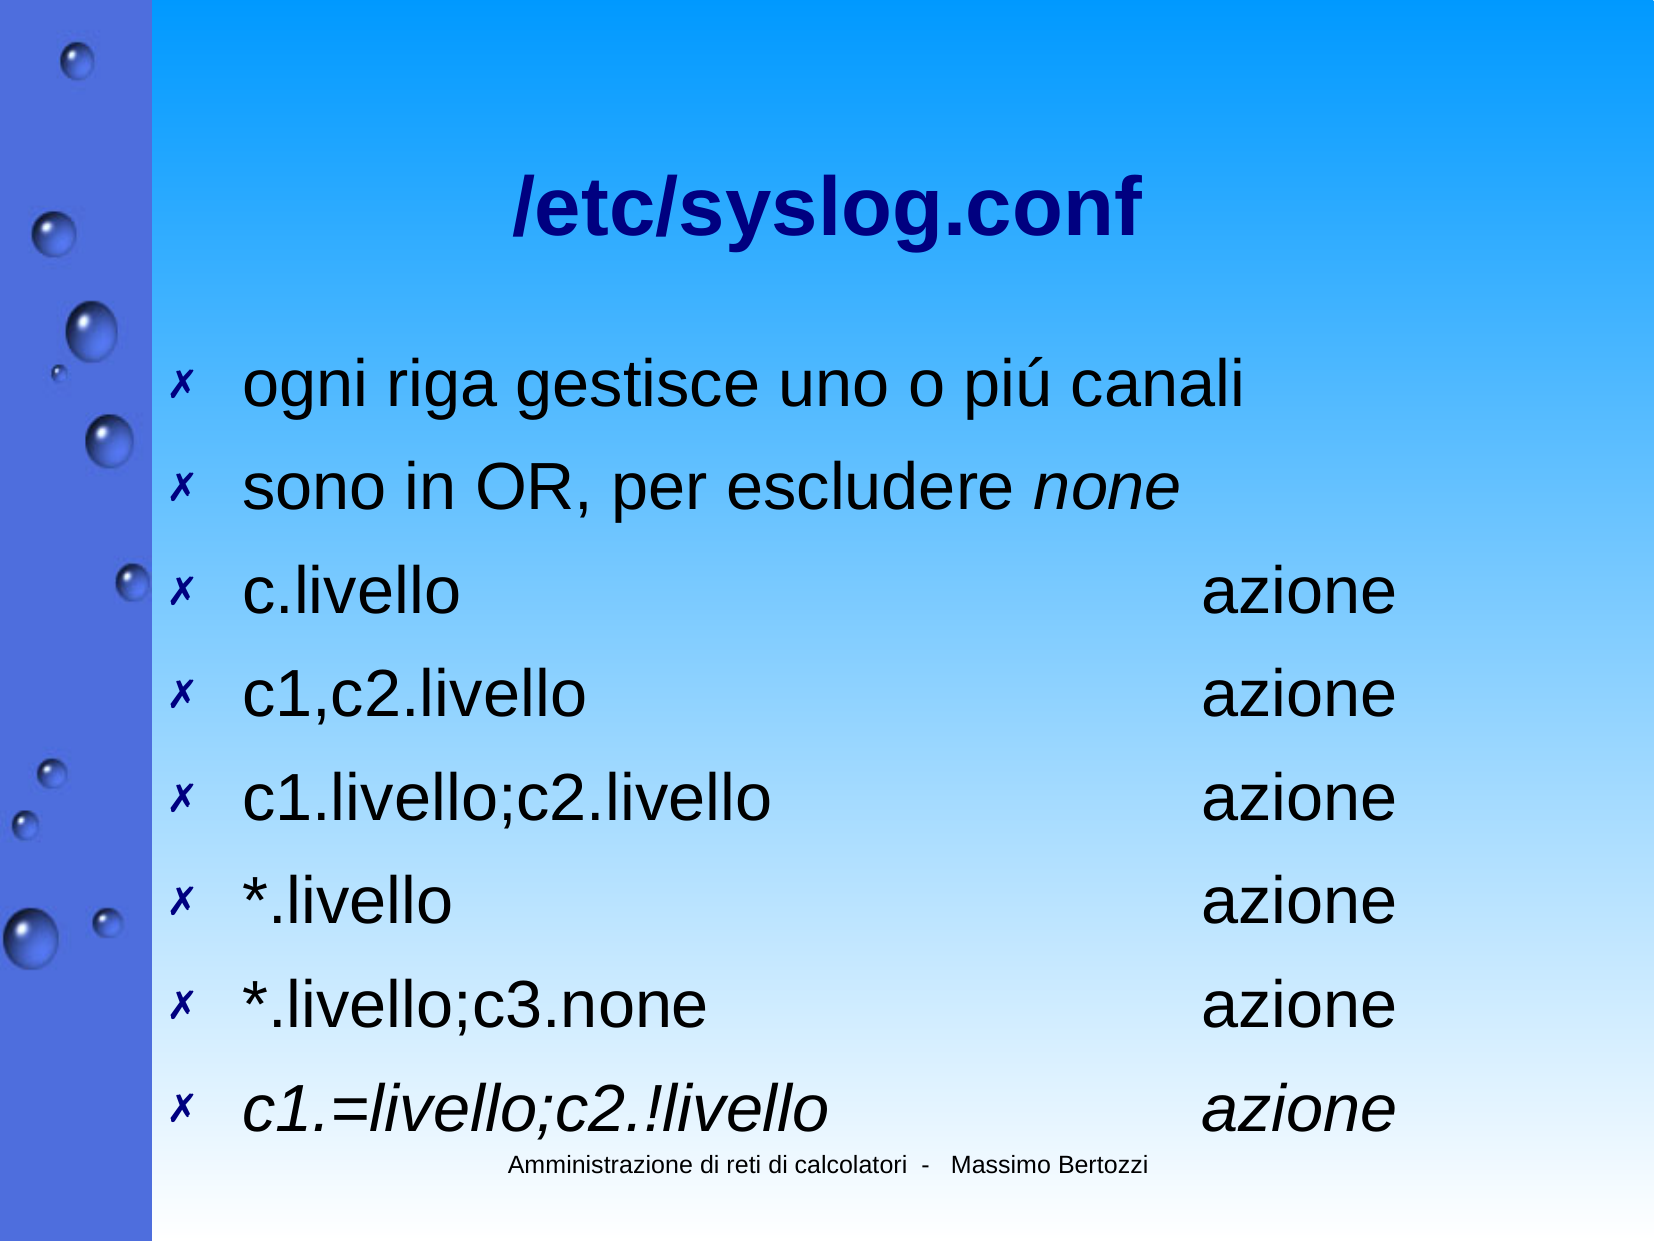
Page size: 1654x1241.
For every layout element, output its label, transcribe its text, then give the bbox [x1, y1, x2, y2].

picture [0, 0, 152, 1241]
title /etc/syslog.conf [121, 102, 1534, 311]
list ogni riga gestisce uno o piú canali sono in OR, per escludere none c.livello azione c1,c2.livello azione c1.livello;c2.livello azione *.livello azione *.livello;c3.none azione c1.=livello;c2.!livello azione [159, 346, 1572, 1146]
